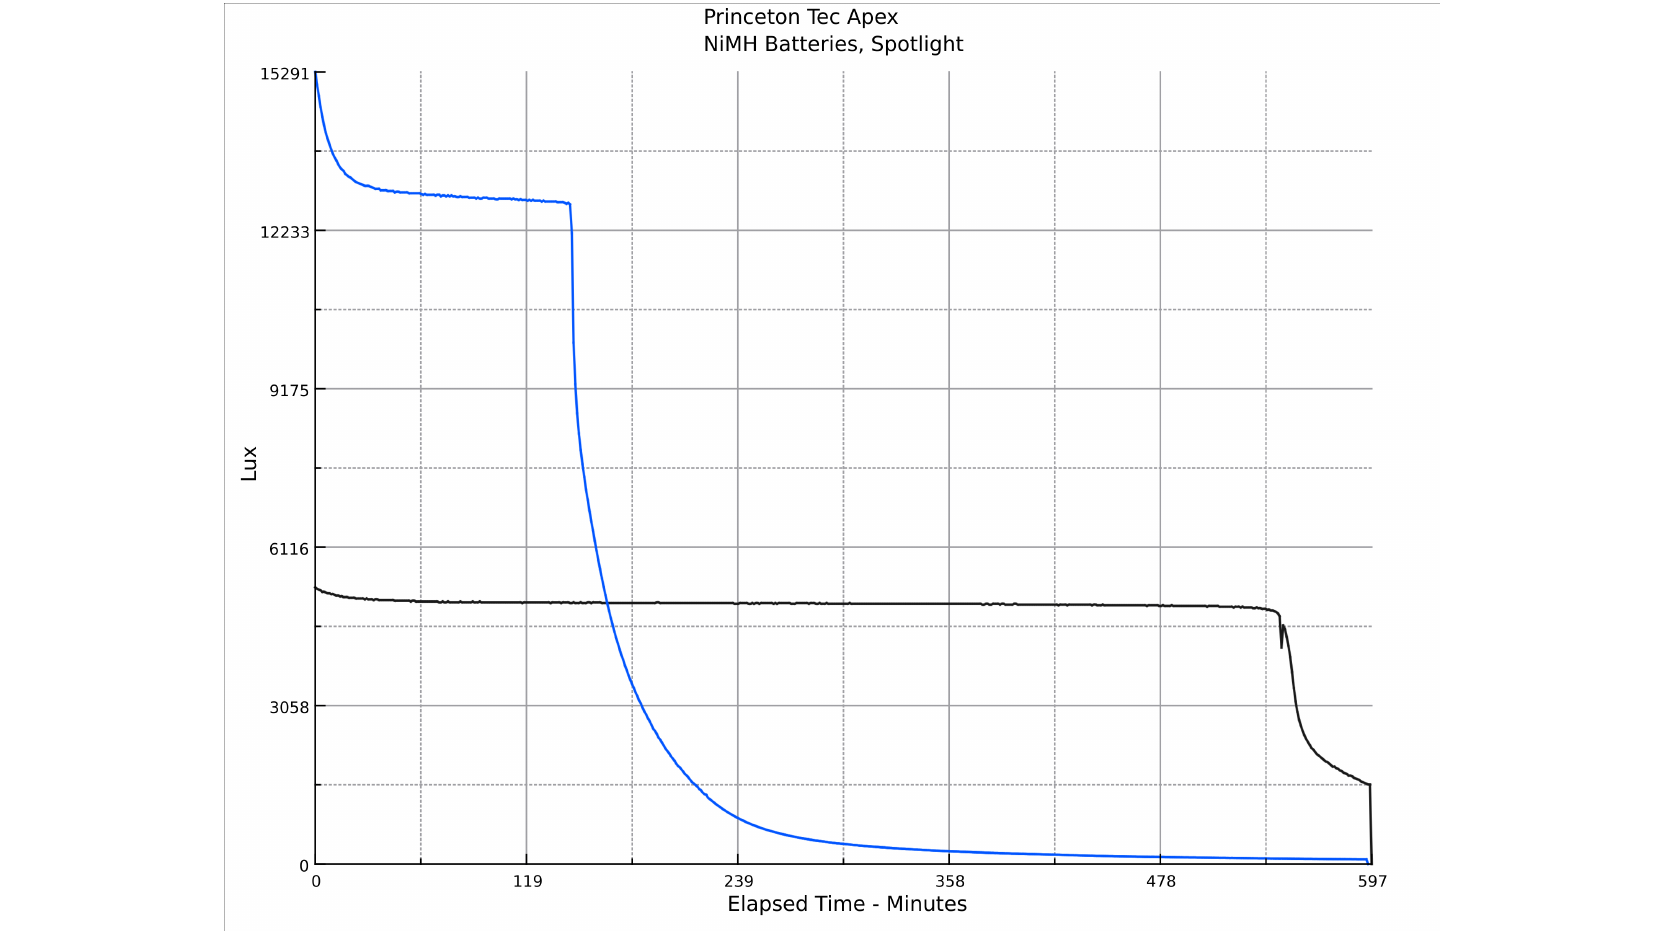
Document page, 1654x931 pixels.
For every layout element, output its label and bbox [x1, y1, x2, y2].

picture [224, 3, 1440, 931]
